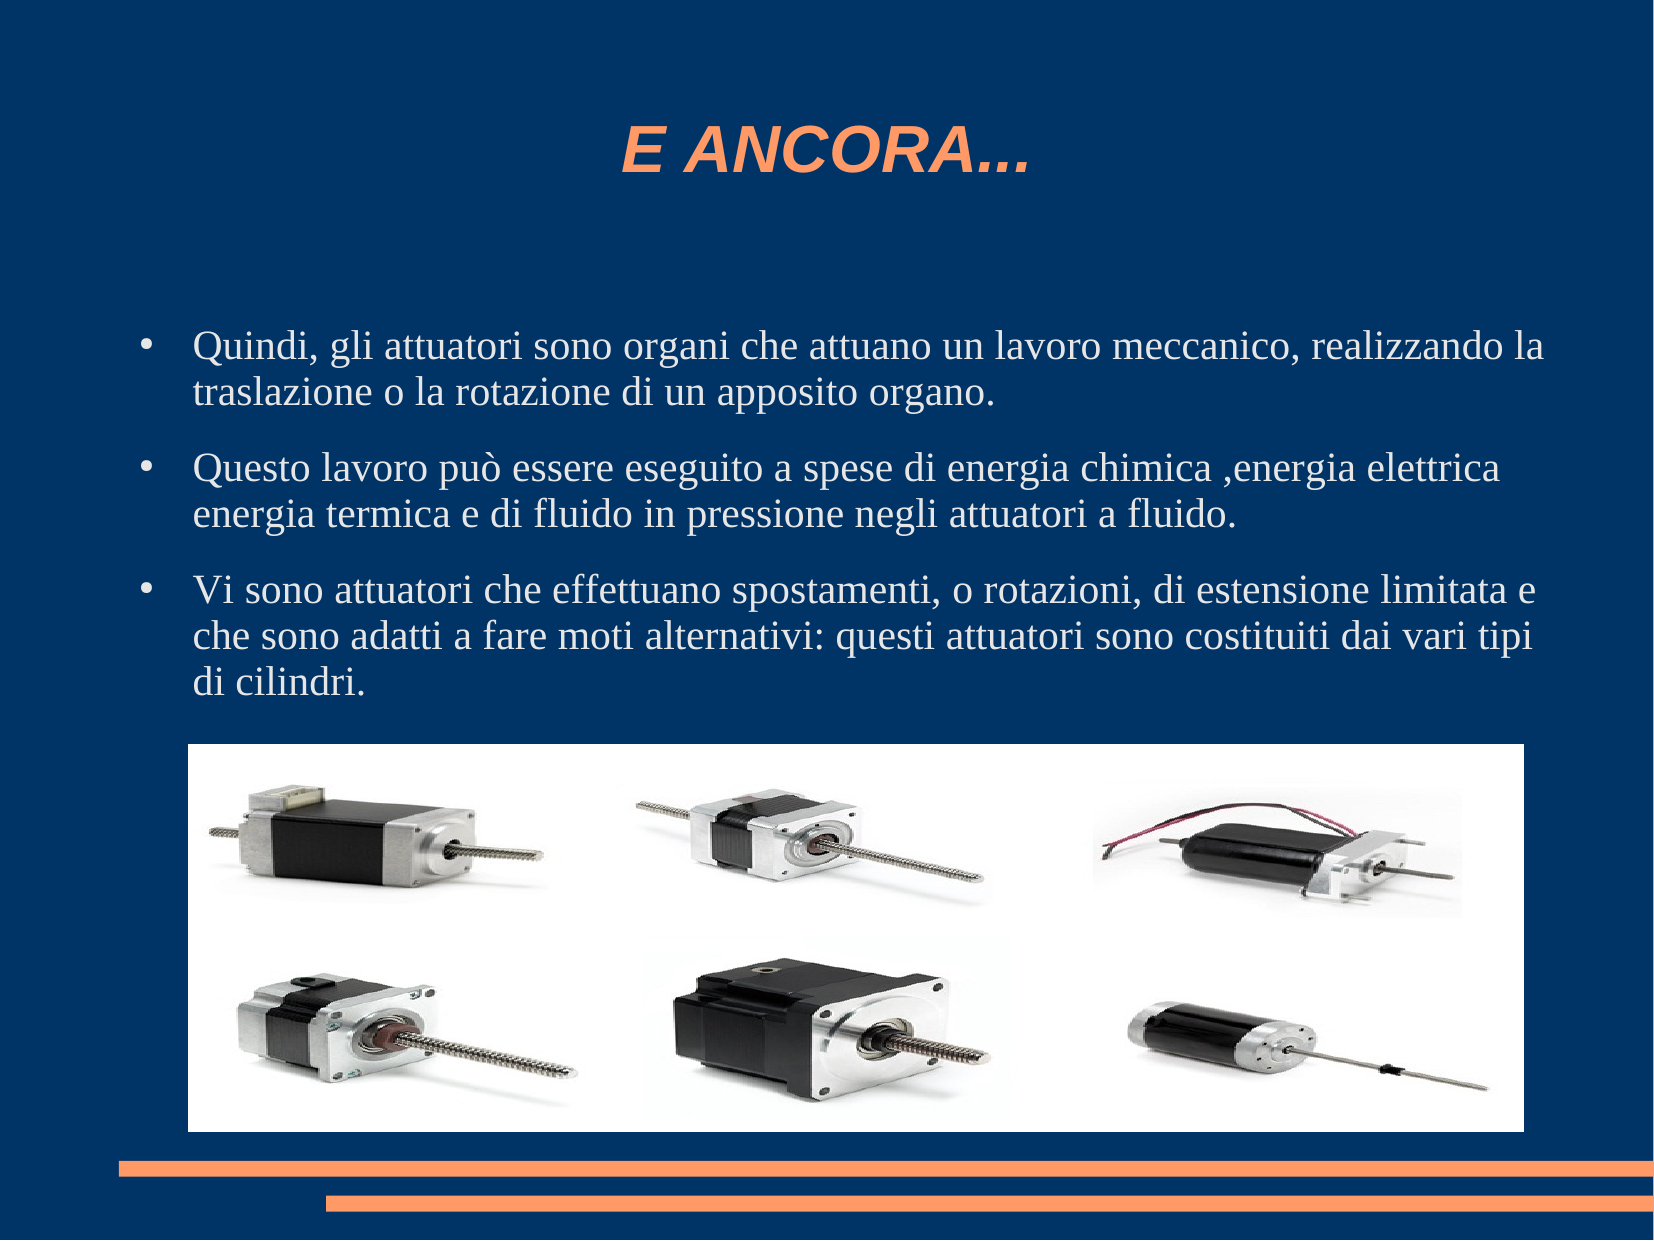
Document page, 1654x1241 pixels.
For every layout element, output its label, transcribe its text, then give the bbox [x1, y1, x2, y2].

list Quindi, gli attuatori sono organi che attuano un lavoro meccanico, realizzando la traslazione o la rotazione di un apposito organo. Questo lavoro può essere eseguito a spese di energia chimica ,energia elettrica energia termica e di fluido in pressione negli attuatori a fluido. Vi sono attuatori che effettuano spostamenti, o rotazioni, di estensione limitata e che sono adatti a fare moti alternativi: questi attuatori sono costituiti dai vari tipi di cilindri. [121, 322, 1561, 711]
title E ANCORA... [121, 46, 1534, 254]
picture [188, 744, 1524, 1132]
